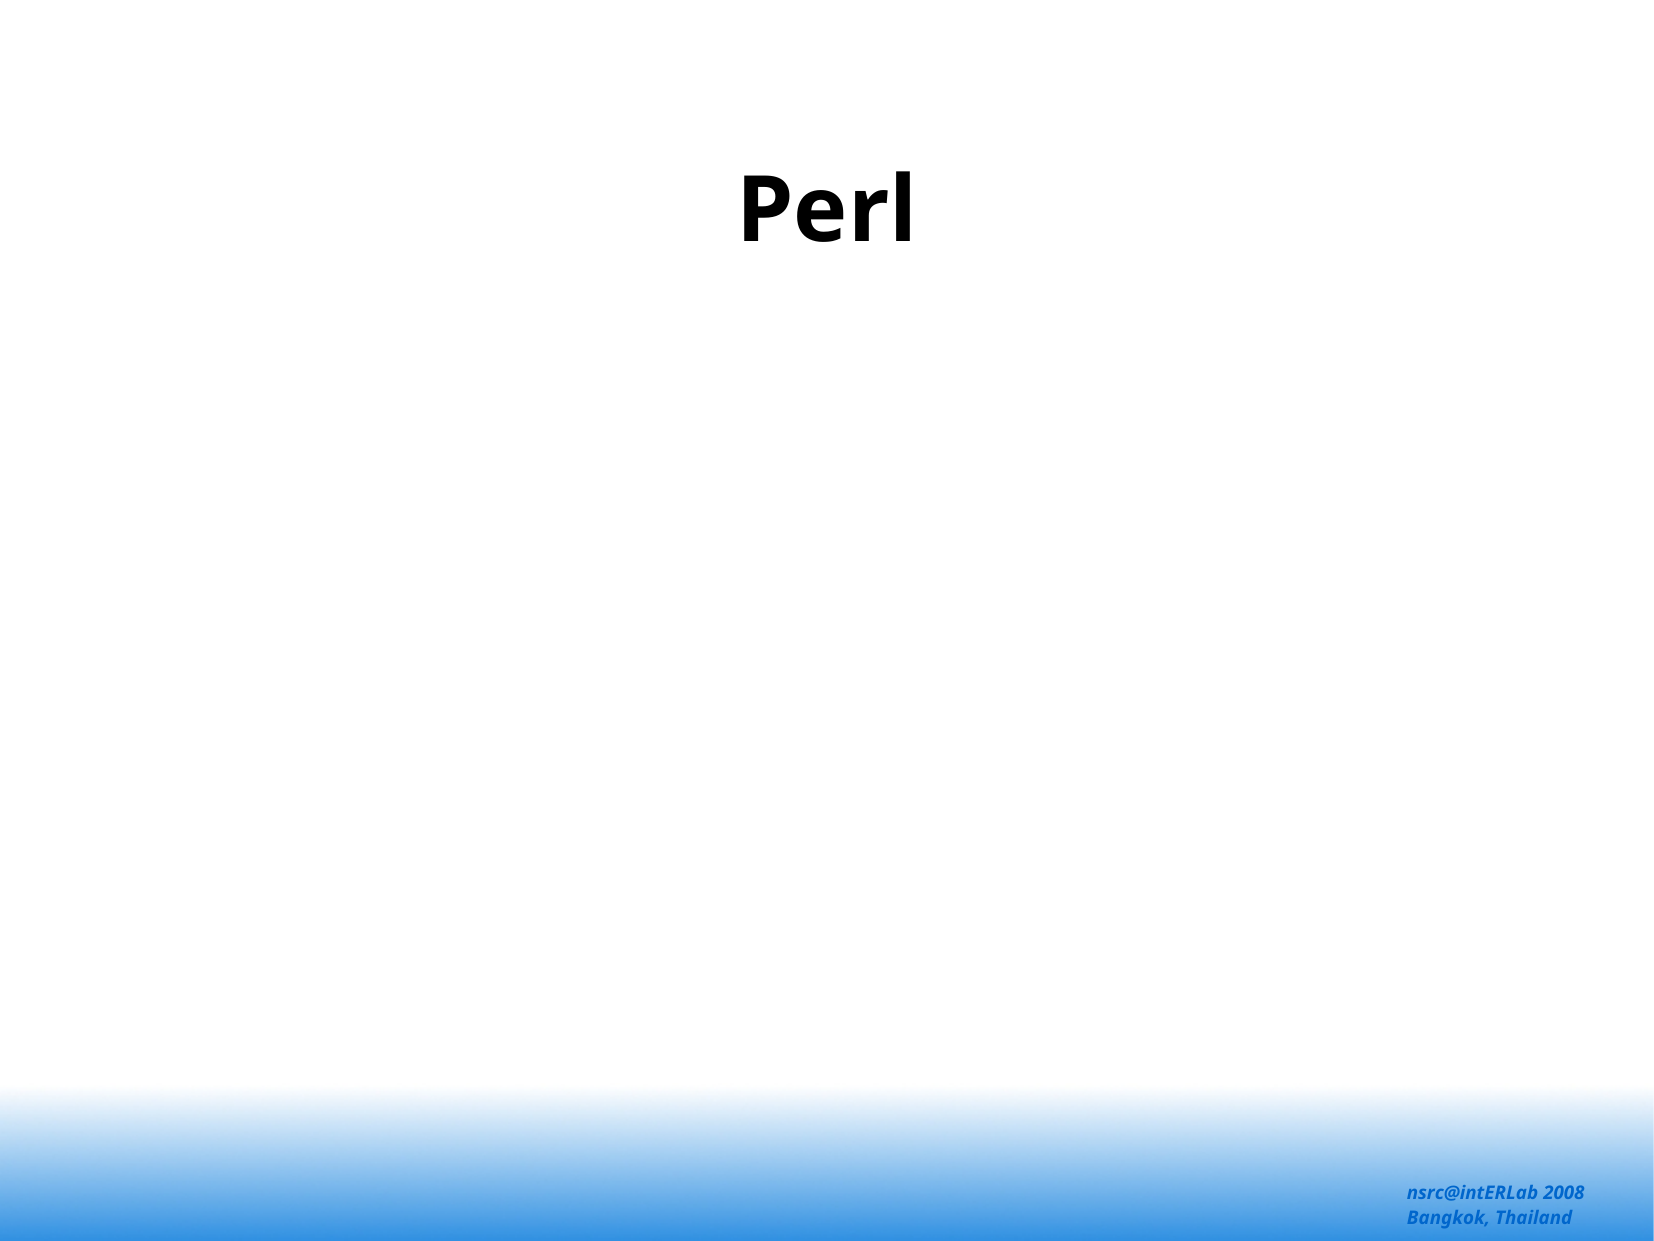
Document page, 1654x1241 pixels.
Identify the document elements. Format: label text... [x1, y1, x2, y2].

picture [0, 1083, 1654, 1241]
title Perl [121, 102, 1534, 310]
